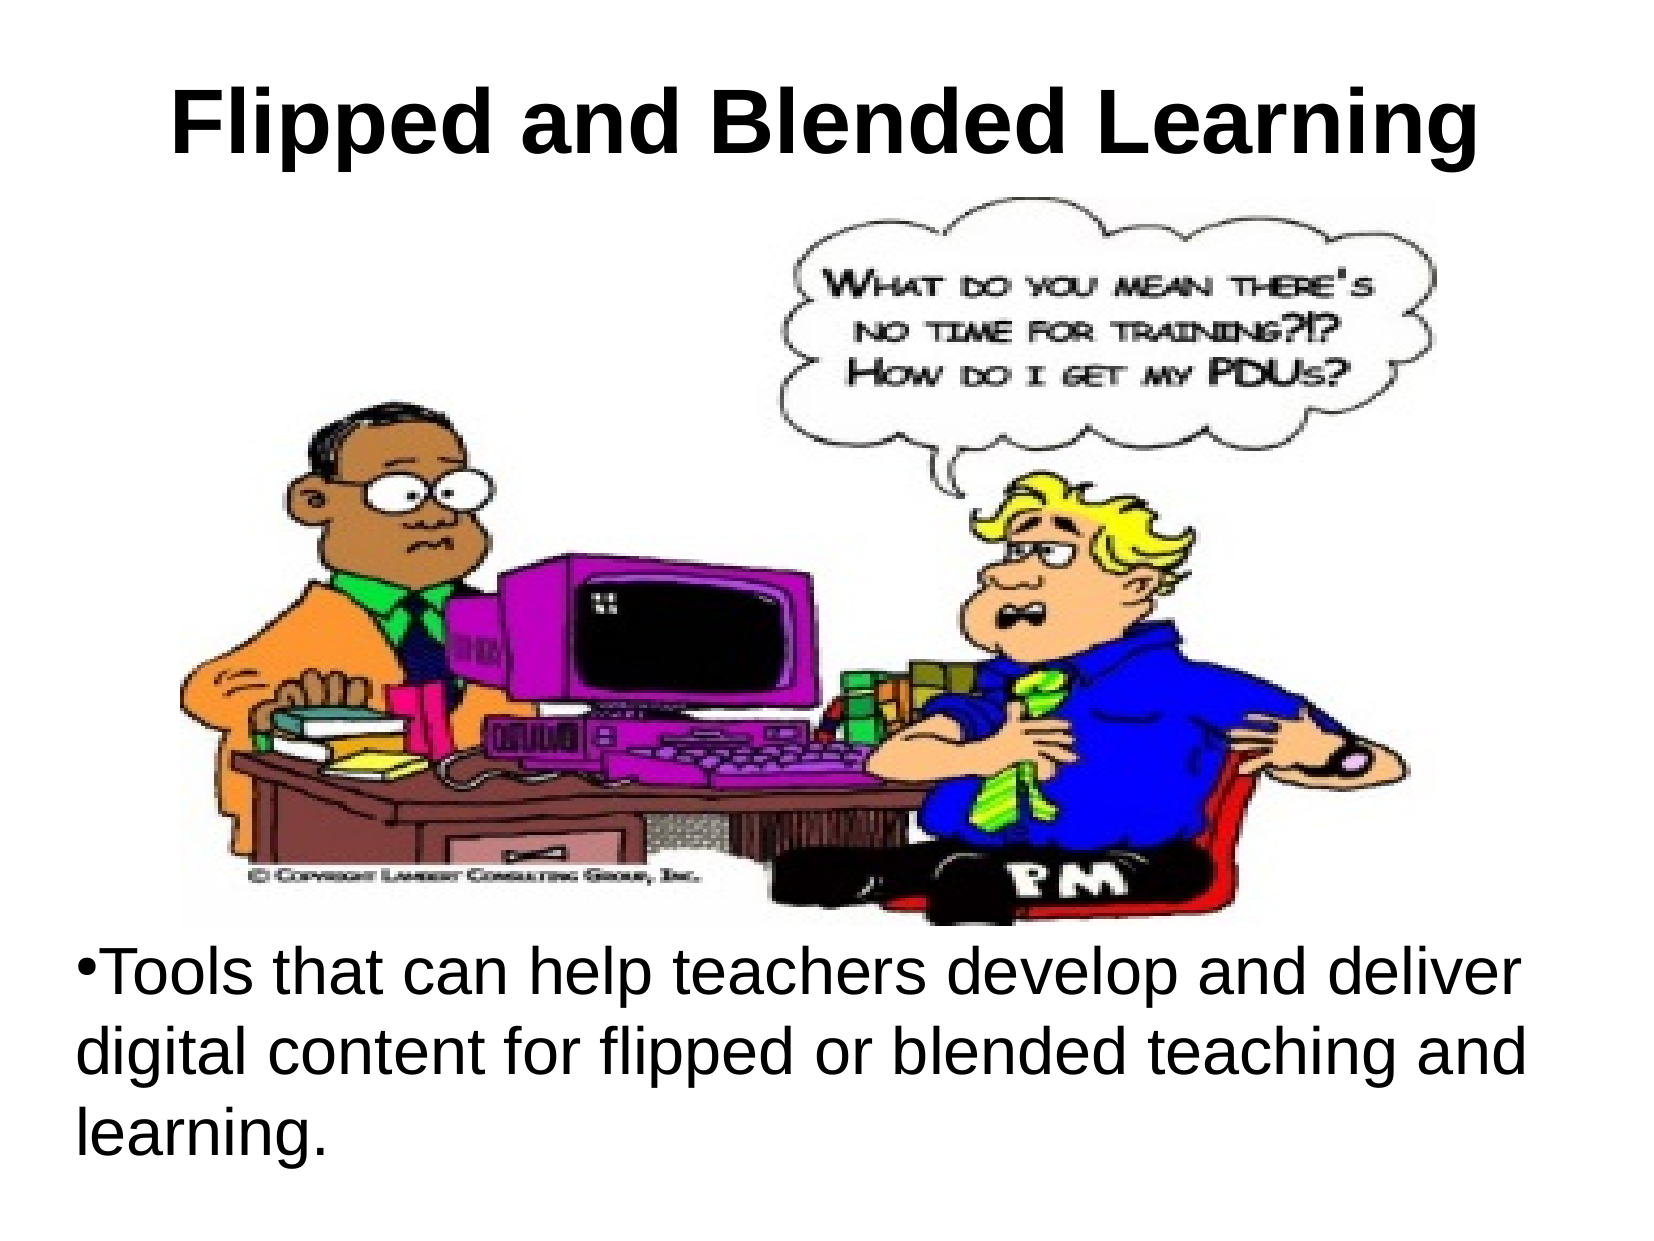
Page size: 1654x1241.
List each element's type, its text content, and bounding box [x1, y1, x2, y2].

title Flipped and Blended Learning [82, 0, 1571, 454]
list Tools that can help teachers develop and deliver digital content for flipped or blended teaching and learning. [75, 270, 1564, 1191]
picture [180, 197, 1437, 926]
